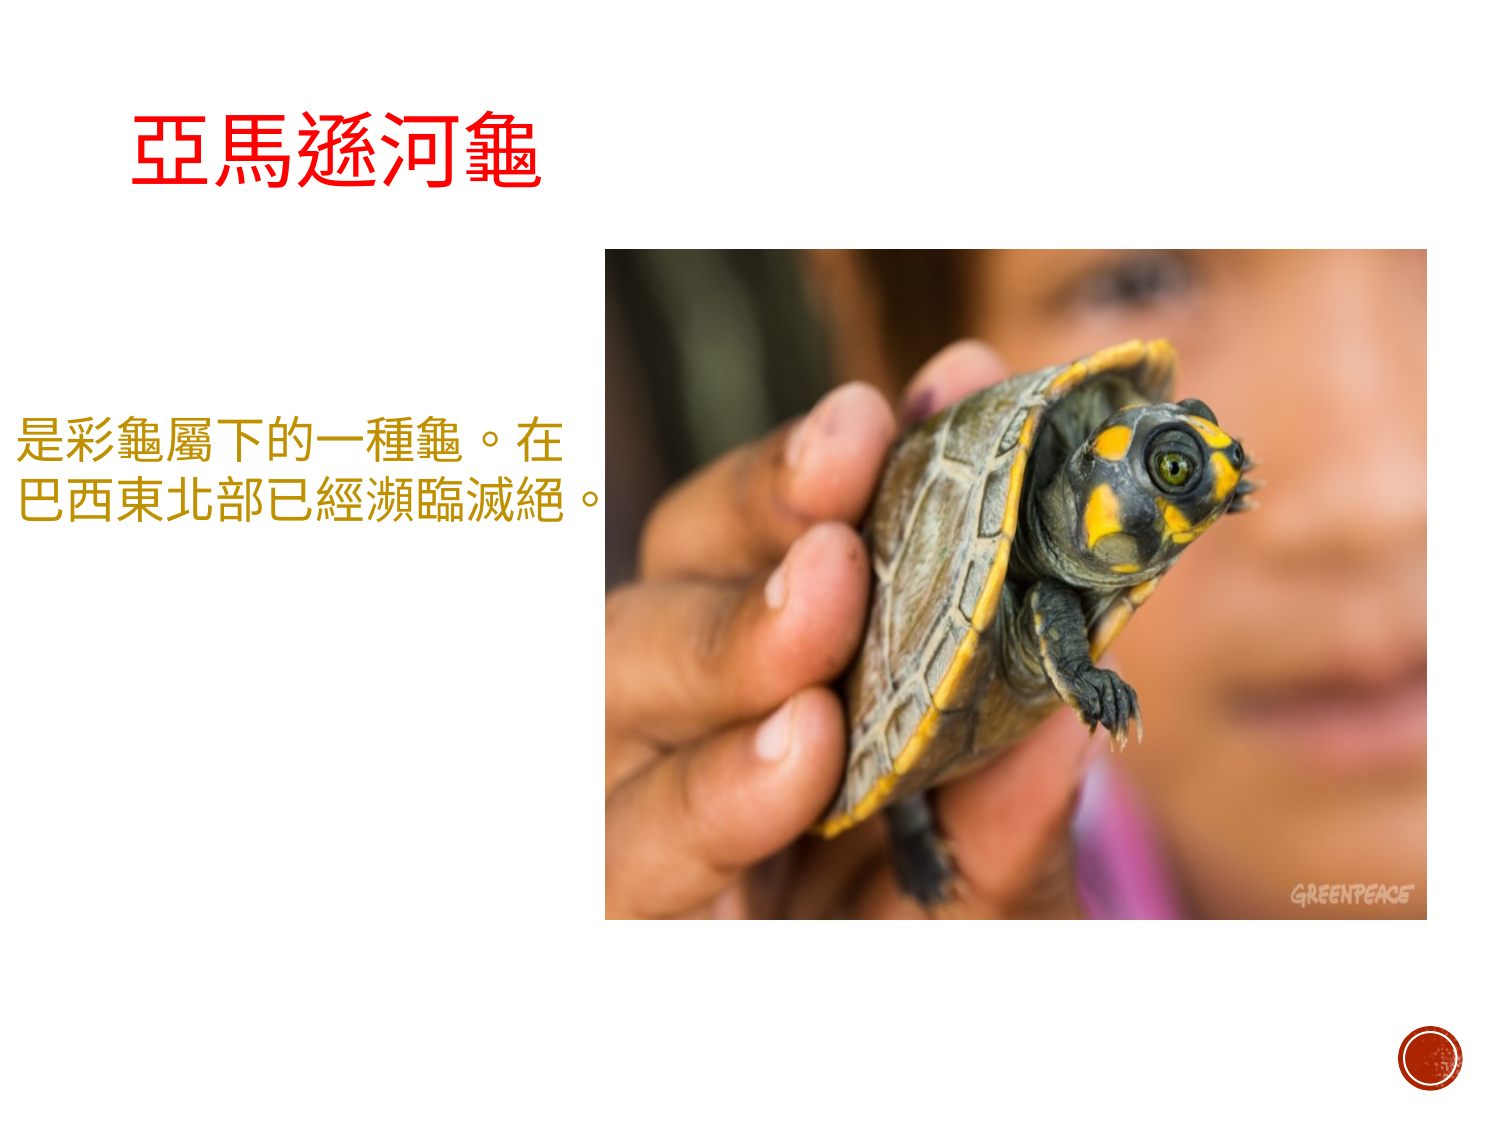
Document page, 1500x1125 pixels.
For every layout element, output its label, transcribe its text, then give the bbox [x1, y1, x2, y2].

picture [605, 249, 1427, 920]
text_box 亞馬遜河龜 [114, 91, 560, 206]
text_box 是彩龜屬下的一種龜。在巴西東北部已經瀕臨滅絕。 [0, 401, 604, 536]
